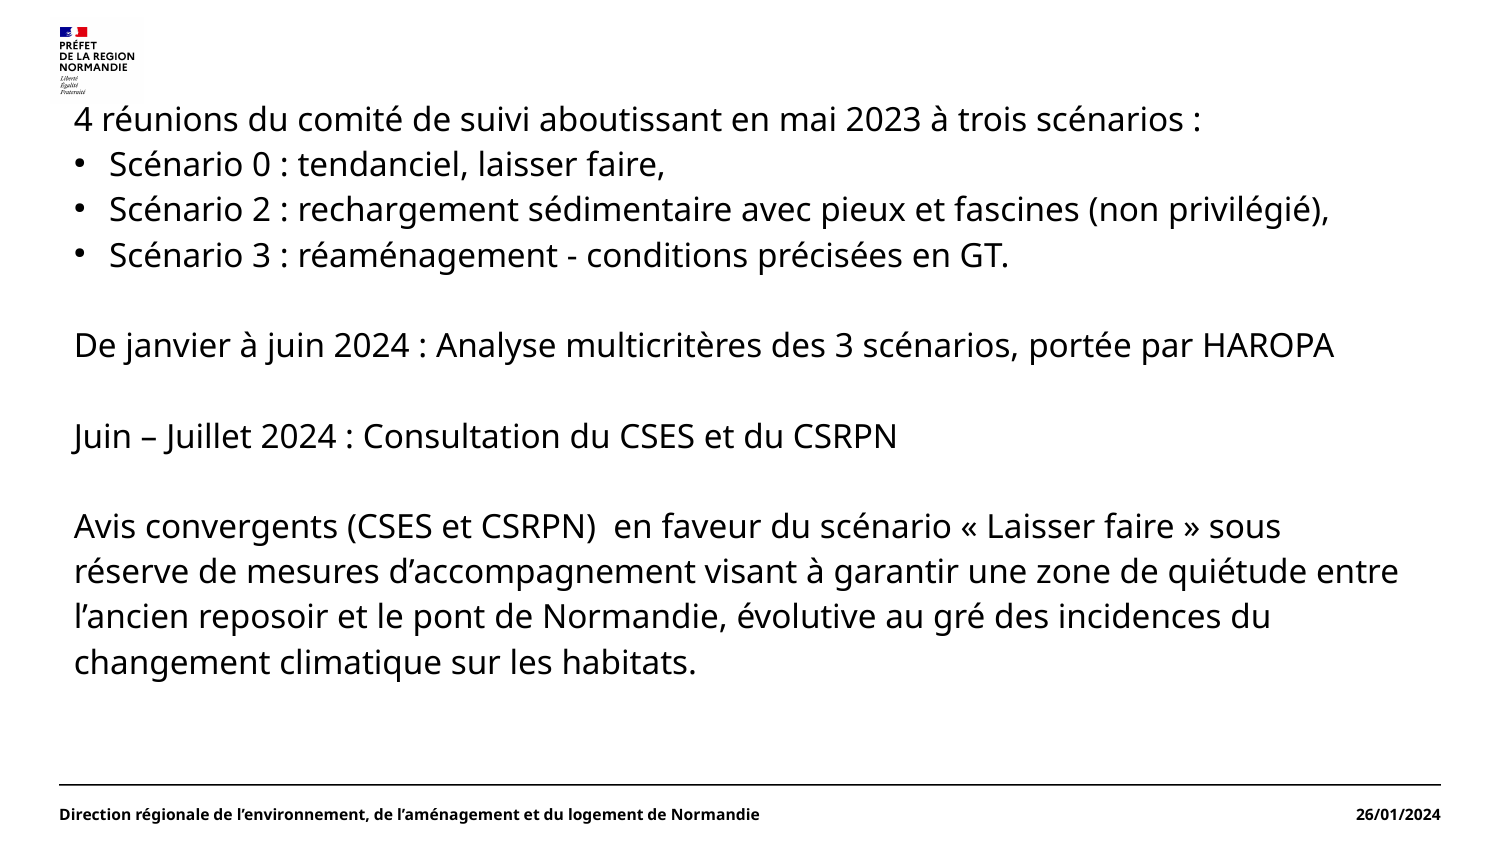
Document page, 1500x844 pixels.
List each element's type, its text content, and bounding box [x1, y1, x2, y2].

text_box 4 réunions du comité de suivi aboutissant en mai 2023 à trois scénarios : Scénario 0 : tendanciel, laisser faire, Scénario 2 : rechargement sédimentaire avec pieux et fascines (non privilégié), Scénario 3 : réaménagement - conditions précisées en GT. De janvier à juin 2024 : Analyse multicritères des 3 scénarios, portée par HAROPA Juin – Juillet 2024 : Consultation du CSES et du CSRPN Avis convergents (CSES et CSRPN) en faveur du scénario « Laisser faire » sous réserve de mesures d’accompagnement visant à garantir une zone de quiétude entre l’ancien reposoir et le pont de Normandie, évolutive au gré des incidences du changement climatique sur les habitats. [59, 88, 1418, 844]
text_box 26/01/2024 [1249, 784, 1441, 844]
picture [50, 17, 144, 104]
text_box Direction régionale de l’environnement, de l’aménagement et du logement de Normandie [59, 784, 1028, 844]
